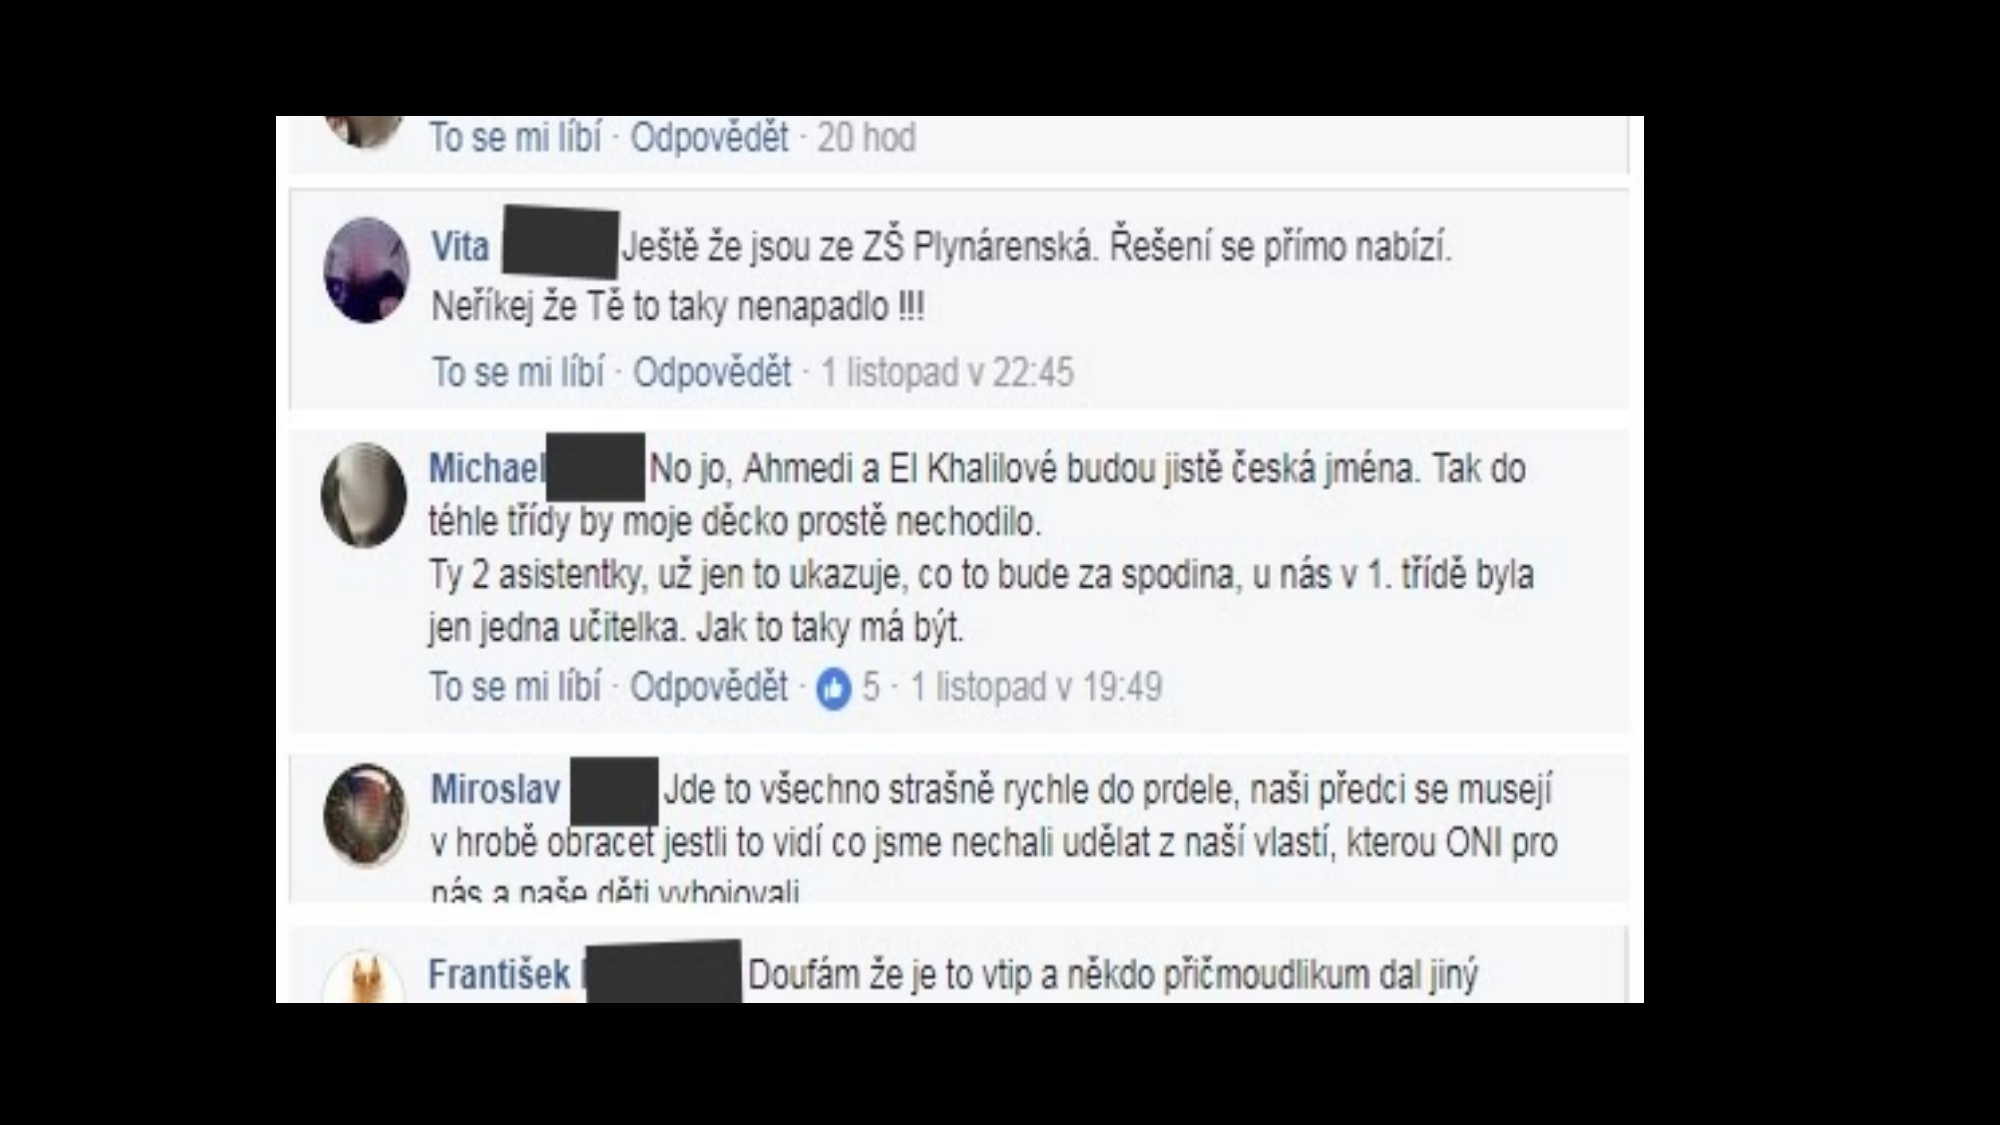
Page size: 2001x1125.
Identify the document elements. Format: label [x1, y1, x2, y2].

picture [276, 116, 1644, 1003]
